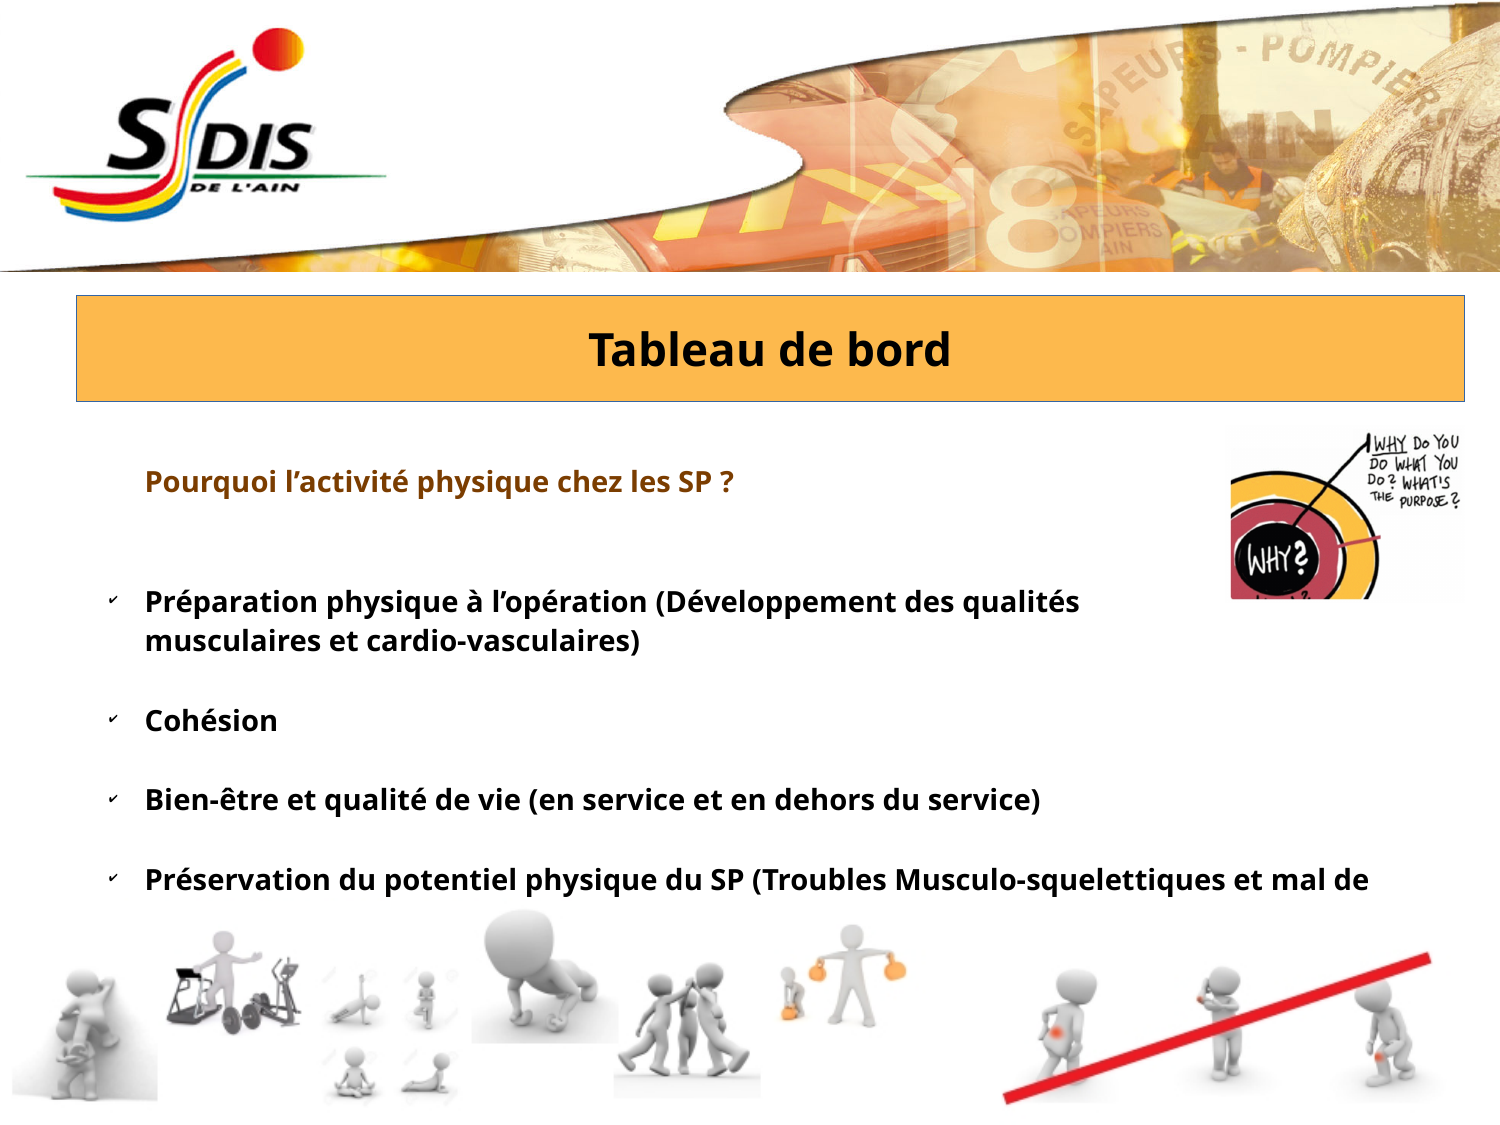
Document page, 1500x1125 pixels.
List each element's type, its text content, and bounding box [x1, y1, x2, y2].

text_box Tableau de bord [76, 295, 1465, 402]
text_box Pourquoi l’activité physique chez les SP ? Préparation physique à l’opération (Développement des qualités musculaires et cardio-vasculaires) Cohésion Bien-être et qualité de vie (en service et en dehors du service) Préservation du potentiel physique du SP (Troubles Musculo-squelettiques et mal de dos, santé cardio-vasculaire…) [94, 454, 1418, 898]
picture [0, 898, 1499, 1125]
picture [1225, 425, 1465, 603]
picture [0, 0, 1500, 272]
